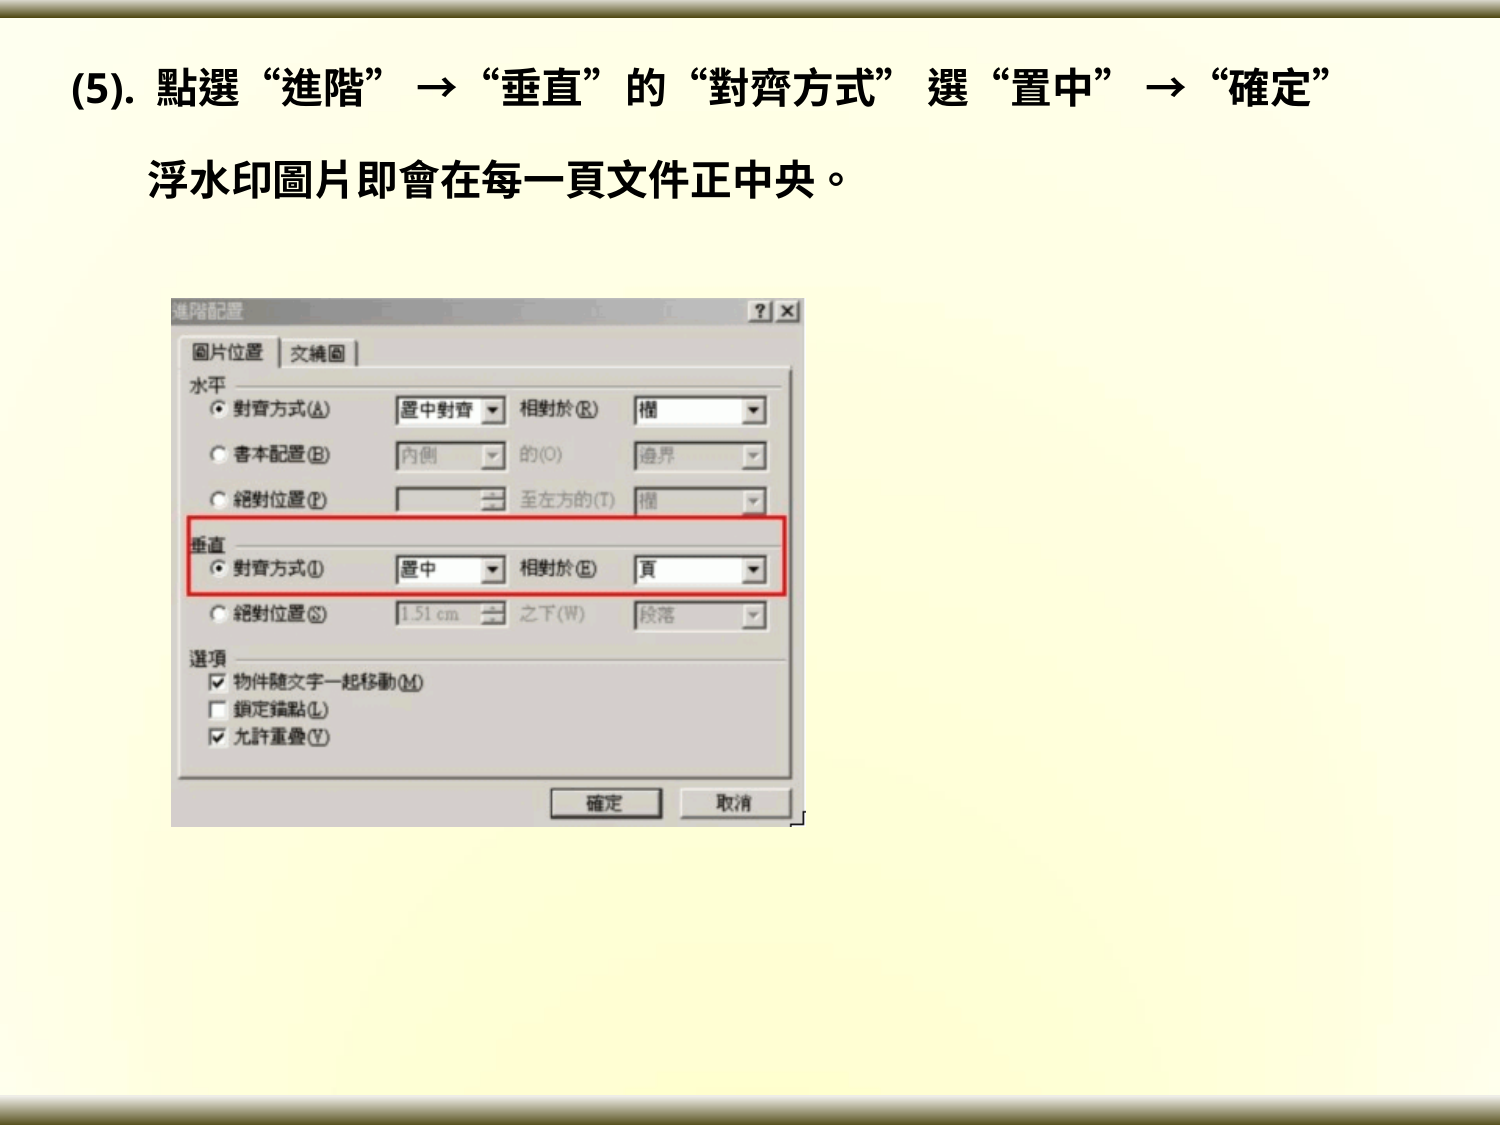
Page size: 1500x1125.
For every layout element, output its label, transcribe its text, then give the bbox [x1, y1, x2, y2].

picture [171, 298, 806, 827]
list (5). 點選“進階” →“垂直”的“對齊方式” 選“置中” →“確定” 浮水印圖片即會在每一頁文件正中央。 [0, 54, 1394, 1071]
